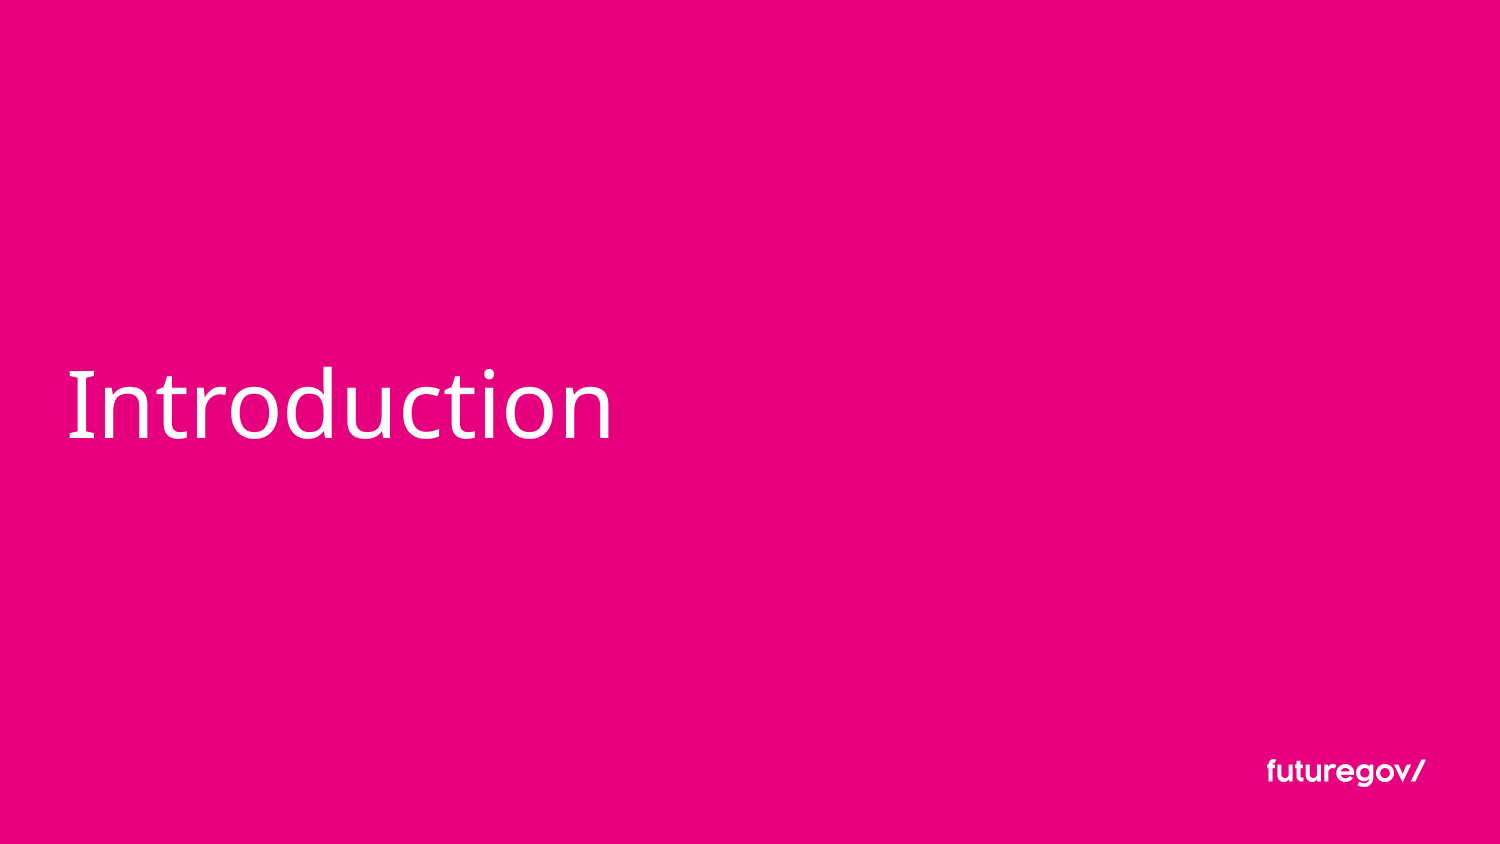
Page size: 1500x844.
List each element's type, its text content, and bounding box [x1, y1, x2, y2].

picture [1267, 759, 1426, 787]
title Introduction [51, 329, 1449, 514]
